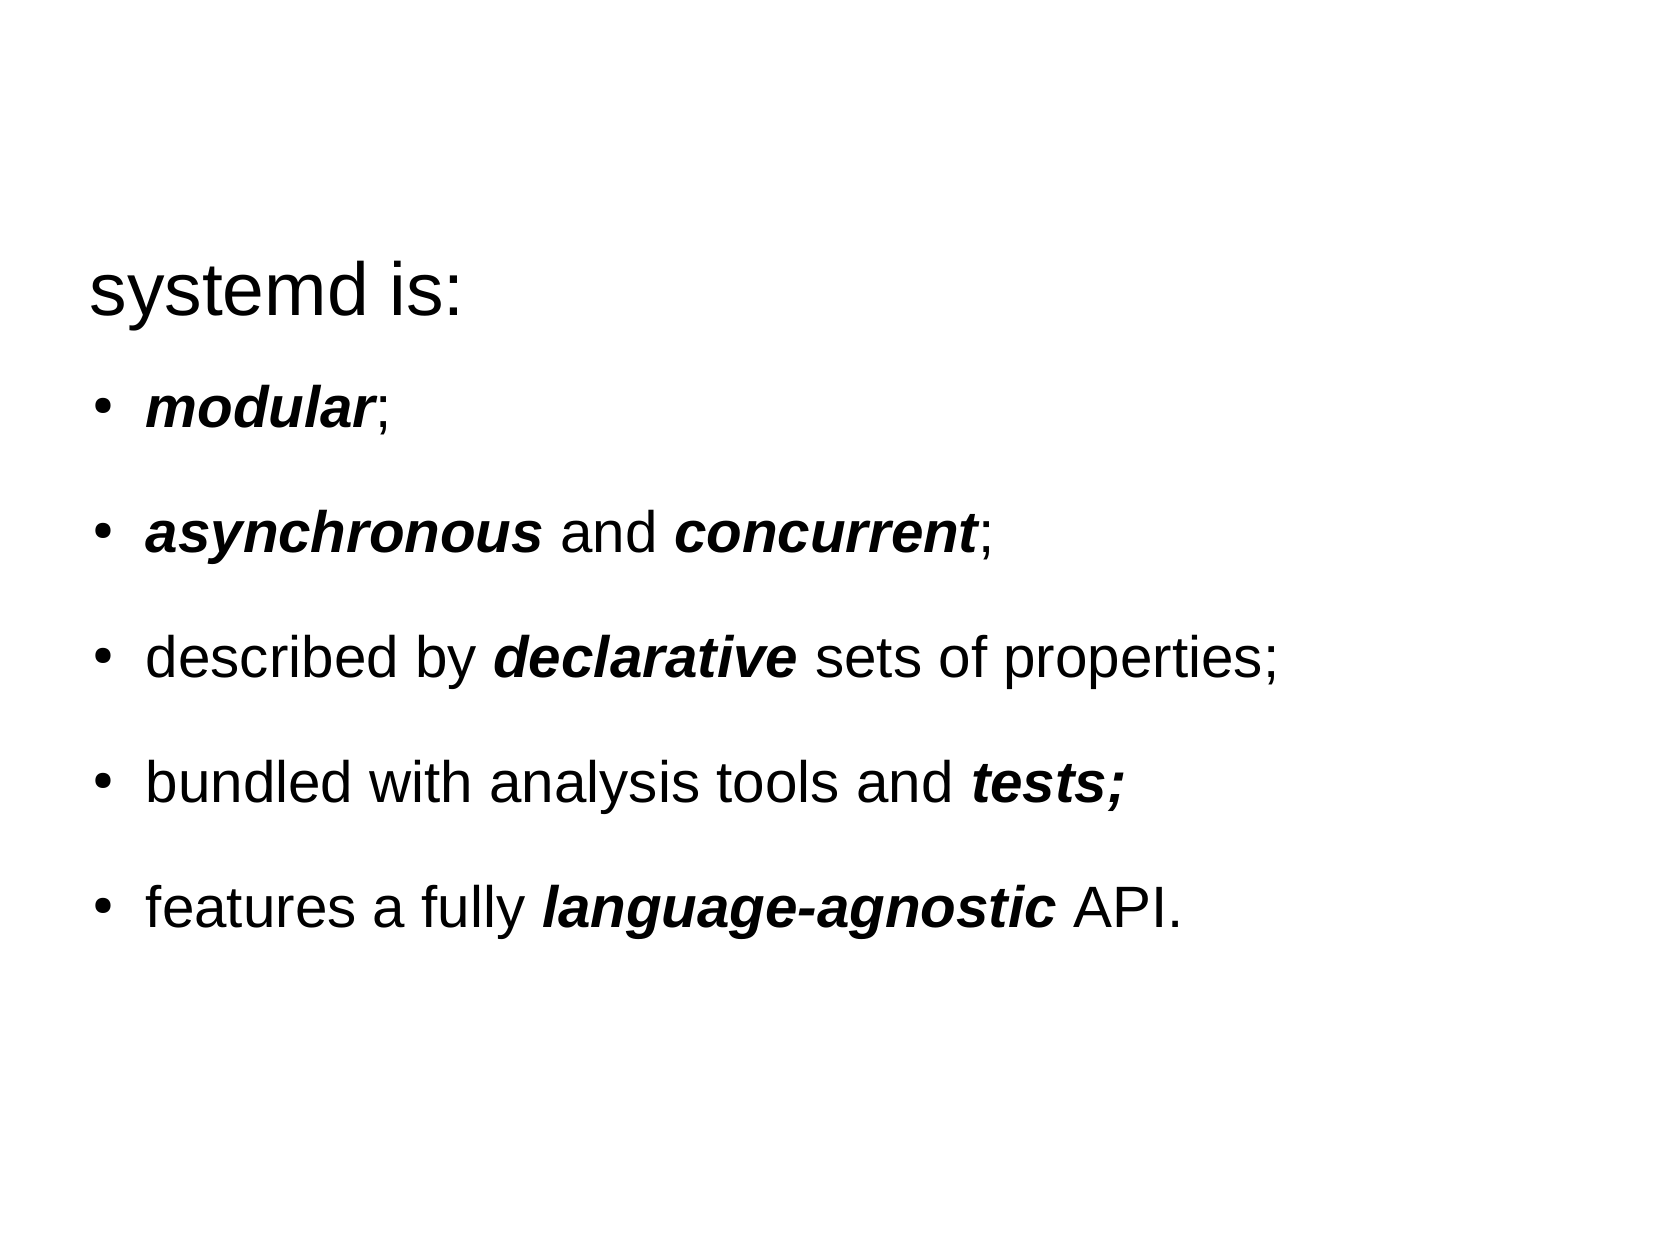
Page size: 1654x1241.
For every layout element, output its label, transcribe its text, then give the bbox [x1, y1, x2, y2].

text_box systemd is: [75, 240, 480, 339]
list modular; asynchronous and concurrent; described by declarative sets of properties; bundled with analysis tools and tests; features a fully language-agnostic API. [75, 375, 1583, 940]
